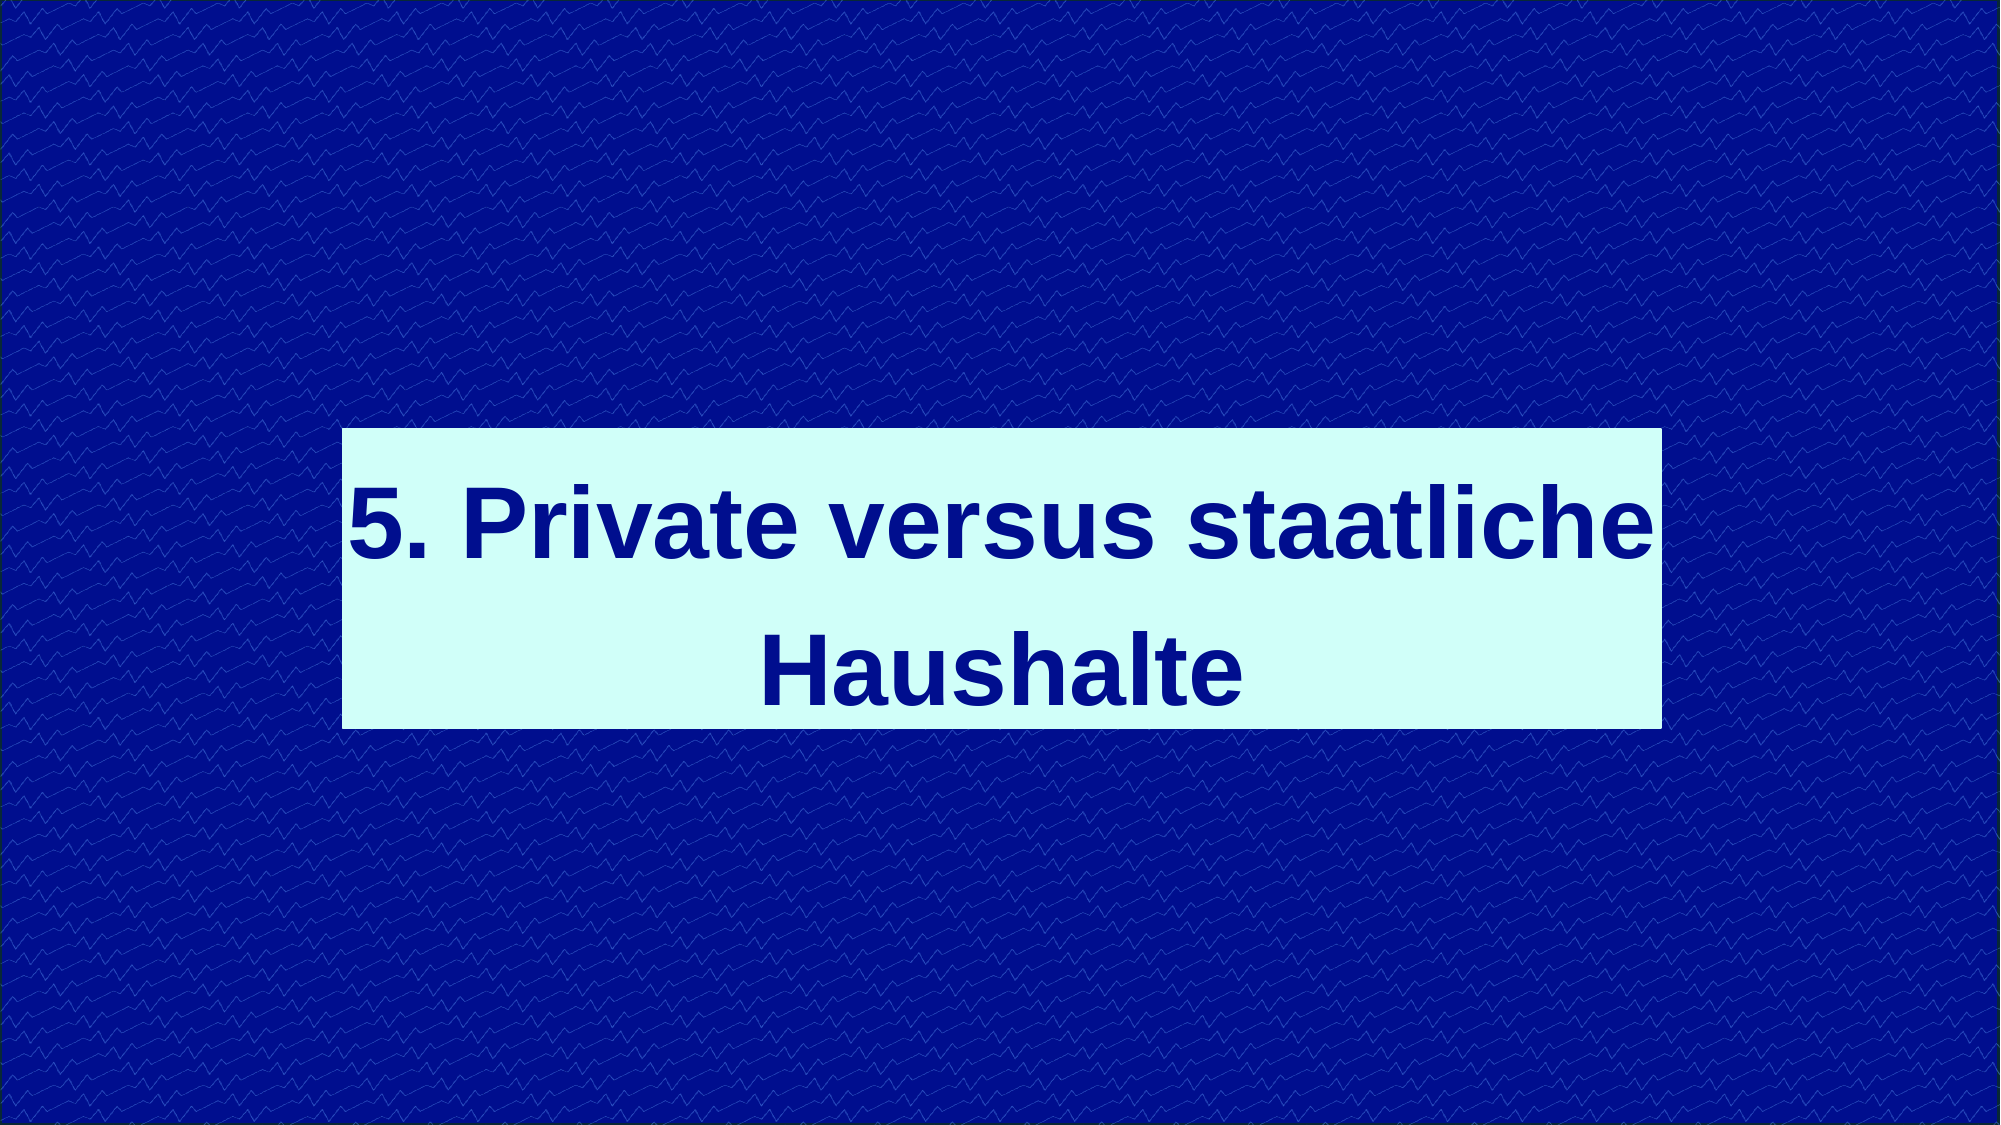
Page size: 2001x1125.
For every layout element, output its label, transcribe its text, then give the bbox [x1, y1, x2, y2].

text_box [0, 0, 2000, 1125]
text_box 5. Private versus staatliche Haushalte [342, 429, 1662, 729]
